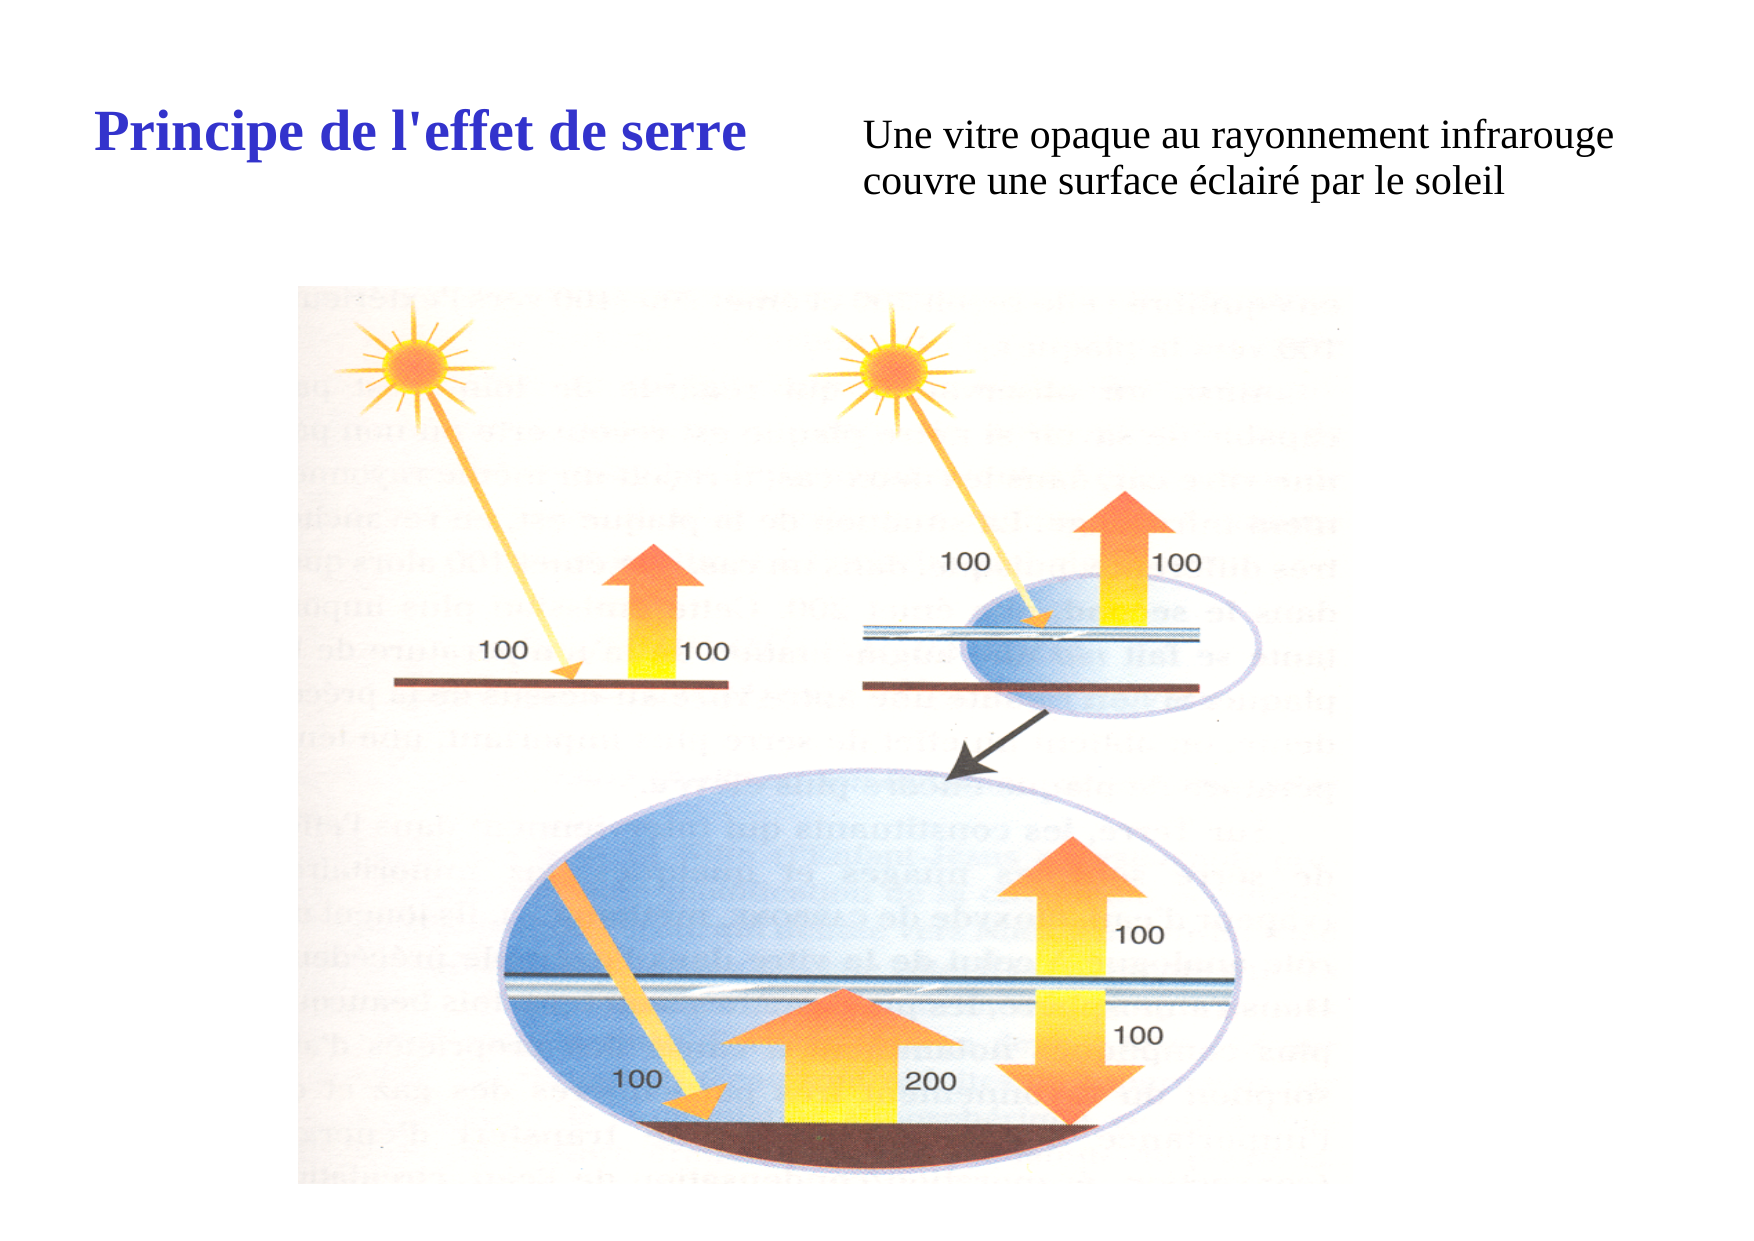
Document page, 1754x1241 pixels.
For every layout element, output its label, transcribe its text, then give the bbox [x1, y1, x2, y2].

text_box Une vitre opaque au rayonnement infrarouge couvre une surface éclairé par le soleil [862, 113, 1616, 204]
text_box Principe de l'effet de serre [94, 101, 854, 163]
picture [298, 286, 1353, 1184]
